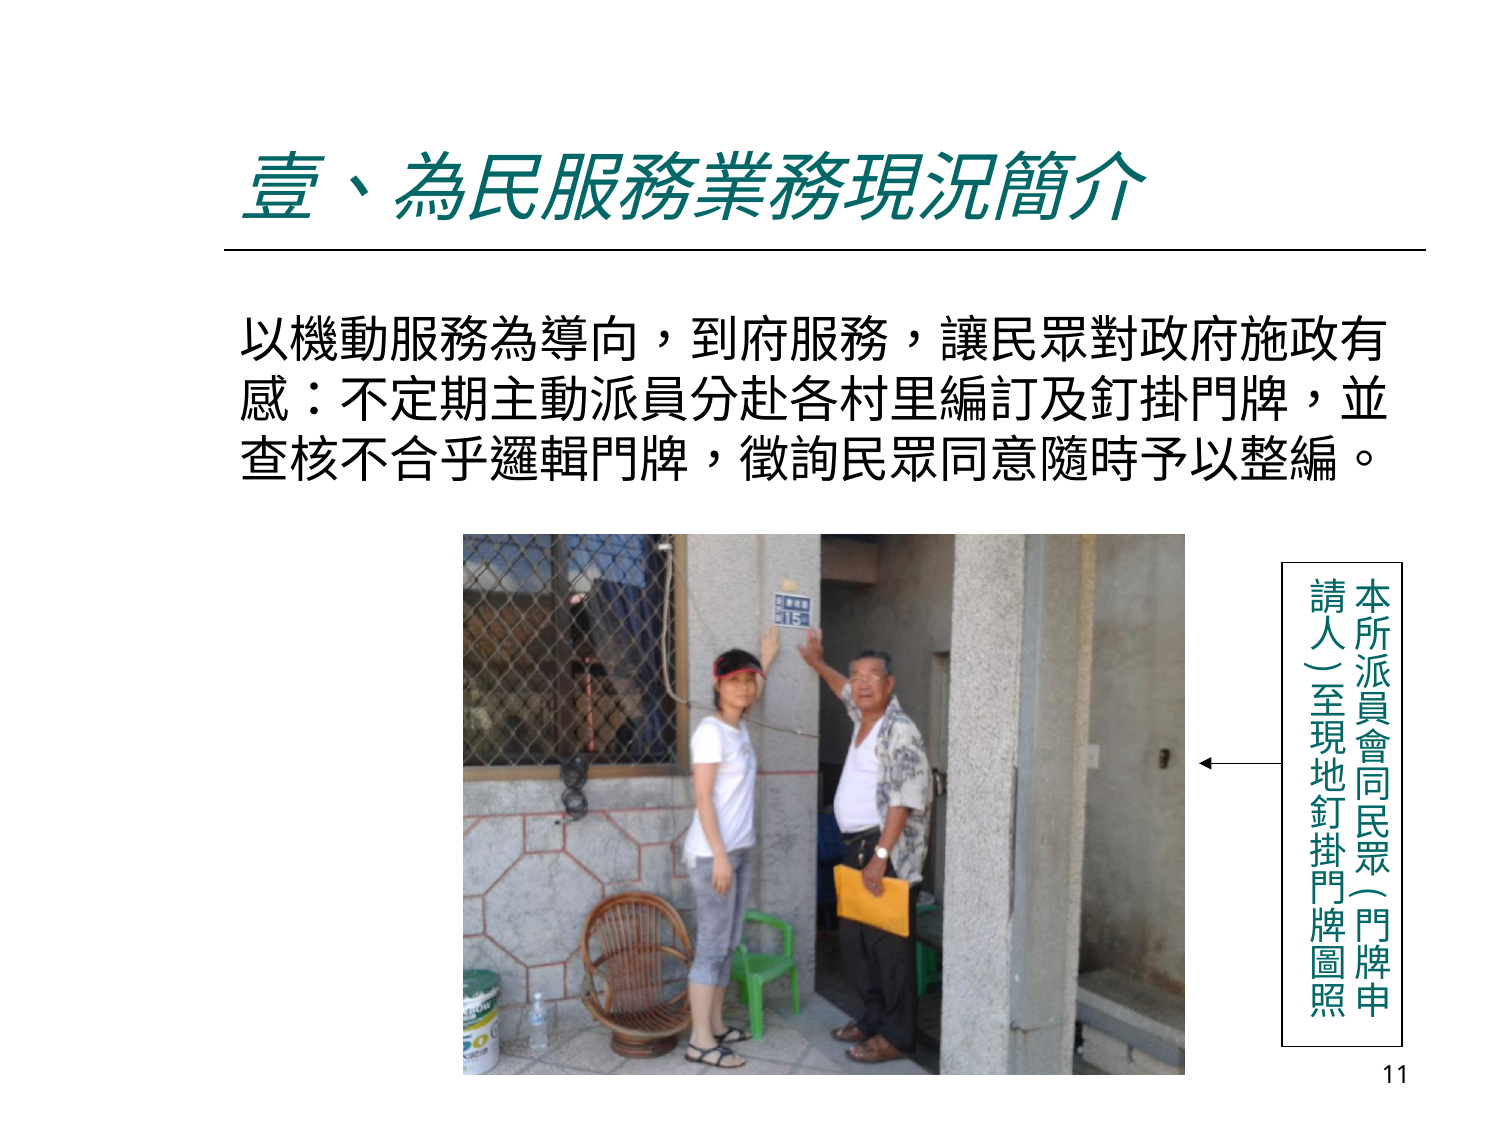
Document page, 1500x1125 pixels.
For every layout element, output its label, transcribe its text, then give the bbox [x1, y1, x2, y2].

picture [463, 534, 1185, 1075]
list 以機動服務為導向，到府服務，讓民眾對政府施政有感：不定期主動派員分赴各村里編訂及釘掛門牌，並查核不合乎邏輯門牌，徵詢民眾同意隨時予以整編。 [224, 299, 1425, 1104]
text_box 本所派員會同民眾(門牌申請人)至現地釘掛門牌圖照 [1282, 562, 1402, 1047]
title 壹、為民服務業務現況簡介 [224, 49, 1425, 237]
